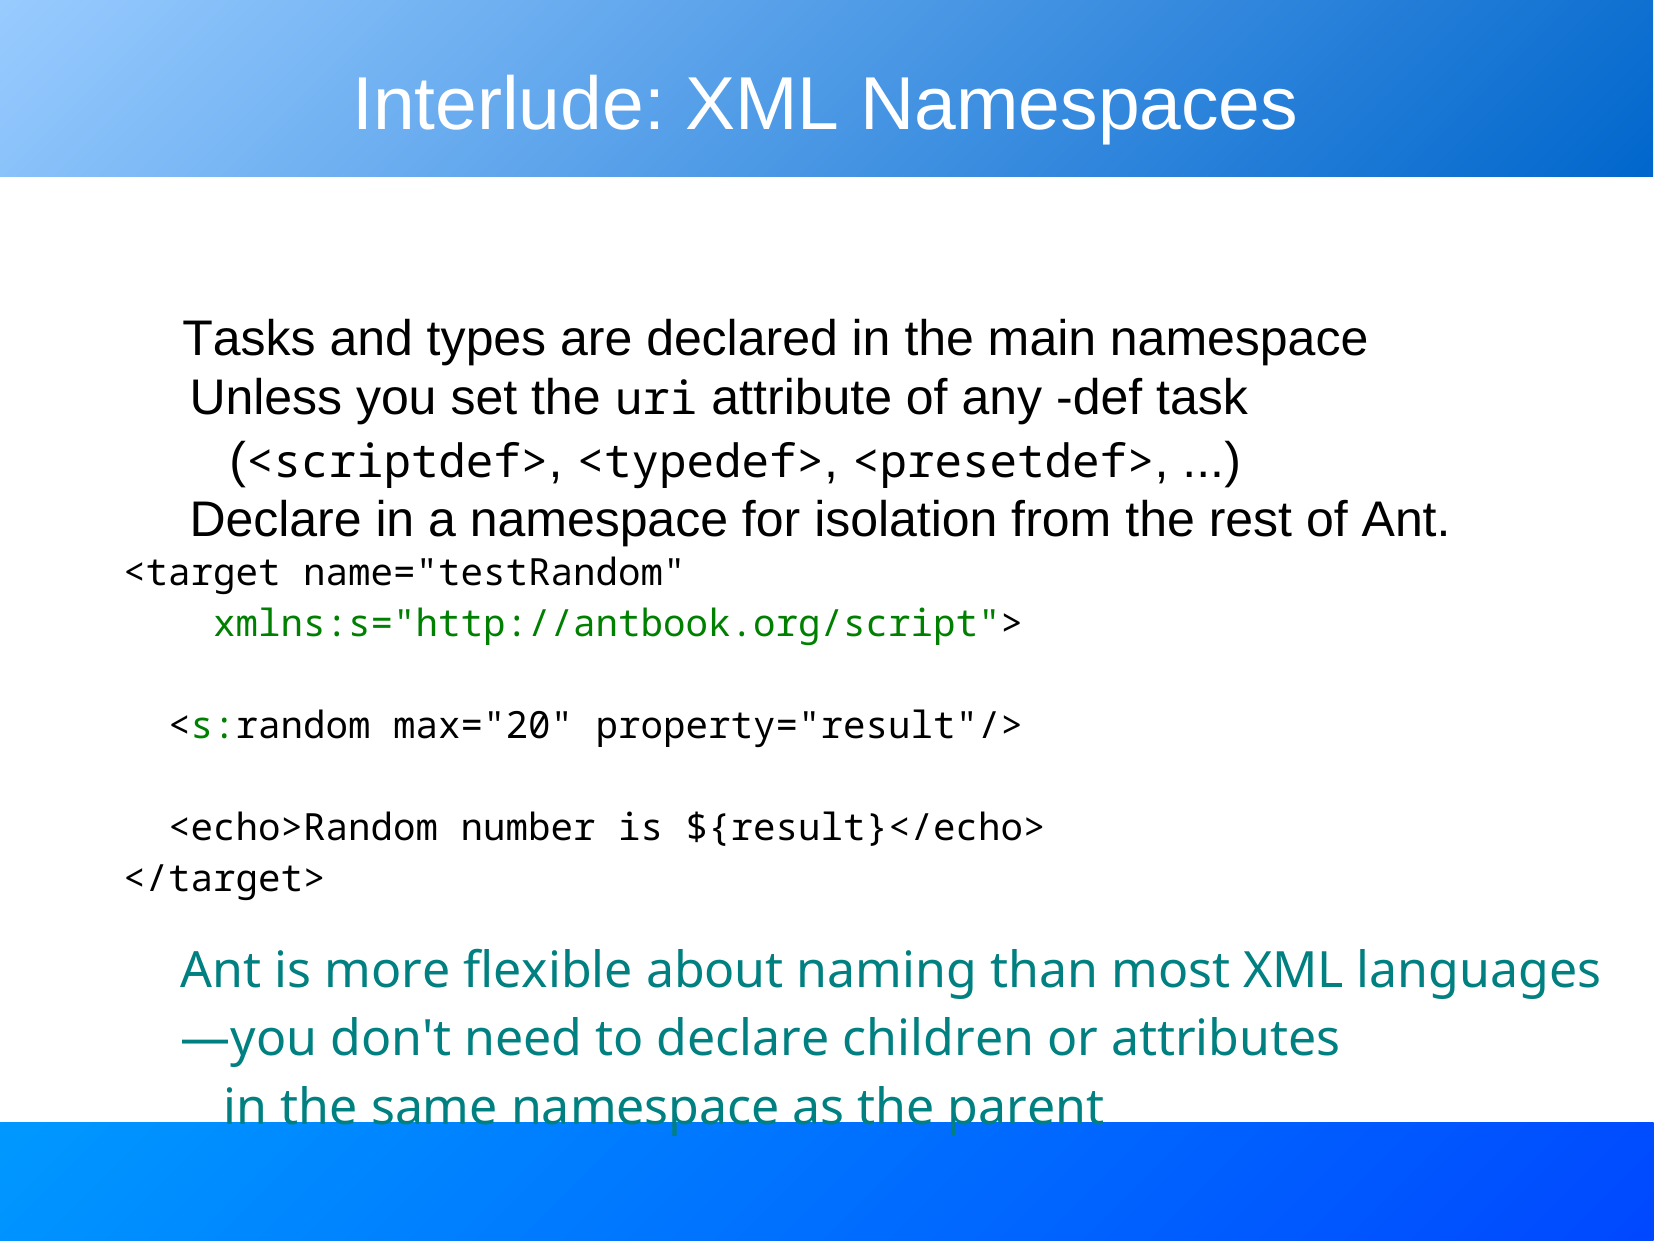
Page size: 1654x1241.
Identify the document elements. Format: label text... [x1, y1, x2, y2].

text_box Ant is more flexible about naming than most XML languages —you don't need to declare children or attributes in the same namespace as the parent [165, 926, 1395, 1121]
text_box Tasks and types are declared in the main namespace Unless you set the uri attribute of any -def task (<scriptdef>, <typedef>, <presetdef>, ...) Declare in a namespace for isolation from the rest of Ant. [167, 302, 1498, 541]
text_box <target name="testRandom" xmlns:s="http://antbook.org/script"> <s:random max="20" property="result"/> <echo>Random number is ${result}</echo> </target> [108, 561, 1556, 887]
title Interlude: XML Namespaces [162, 59, 1489, 148]
